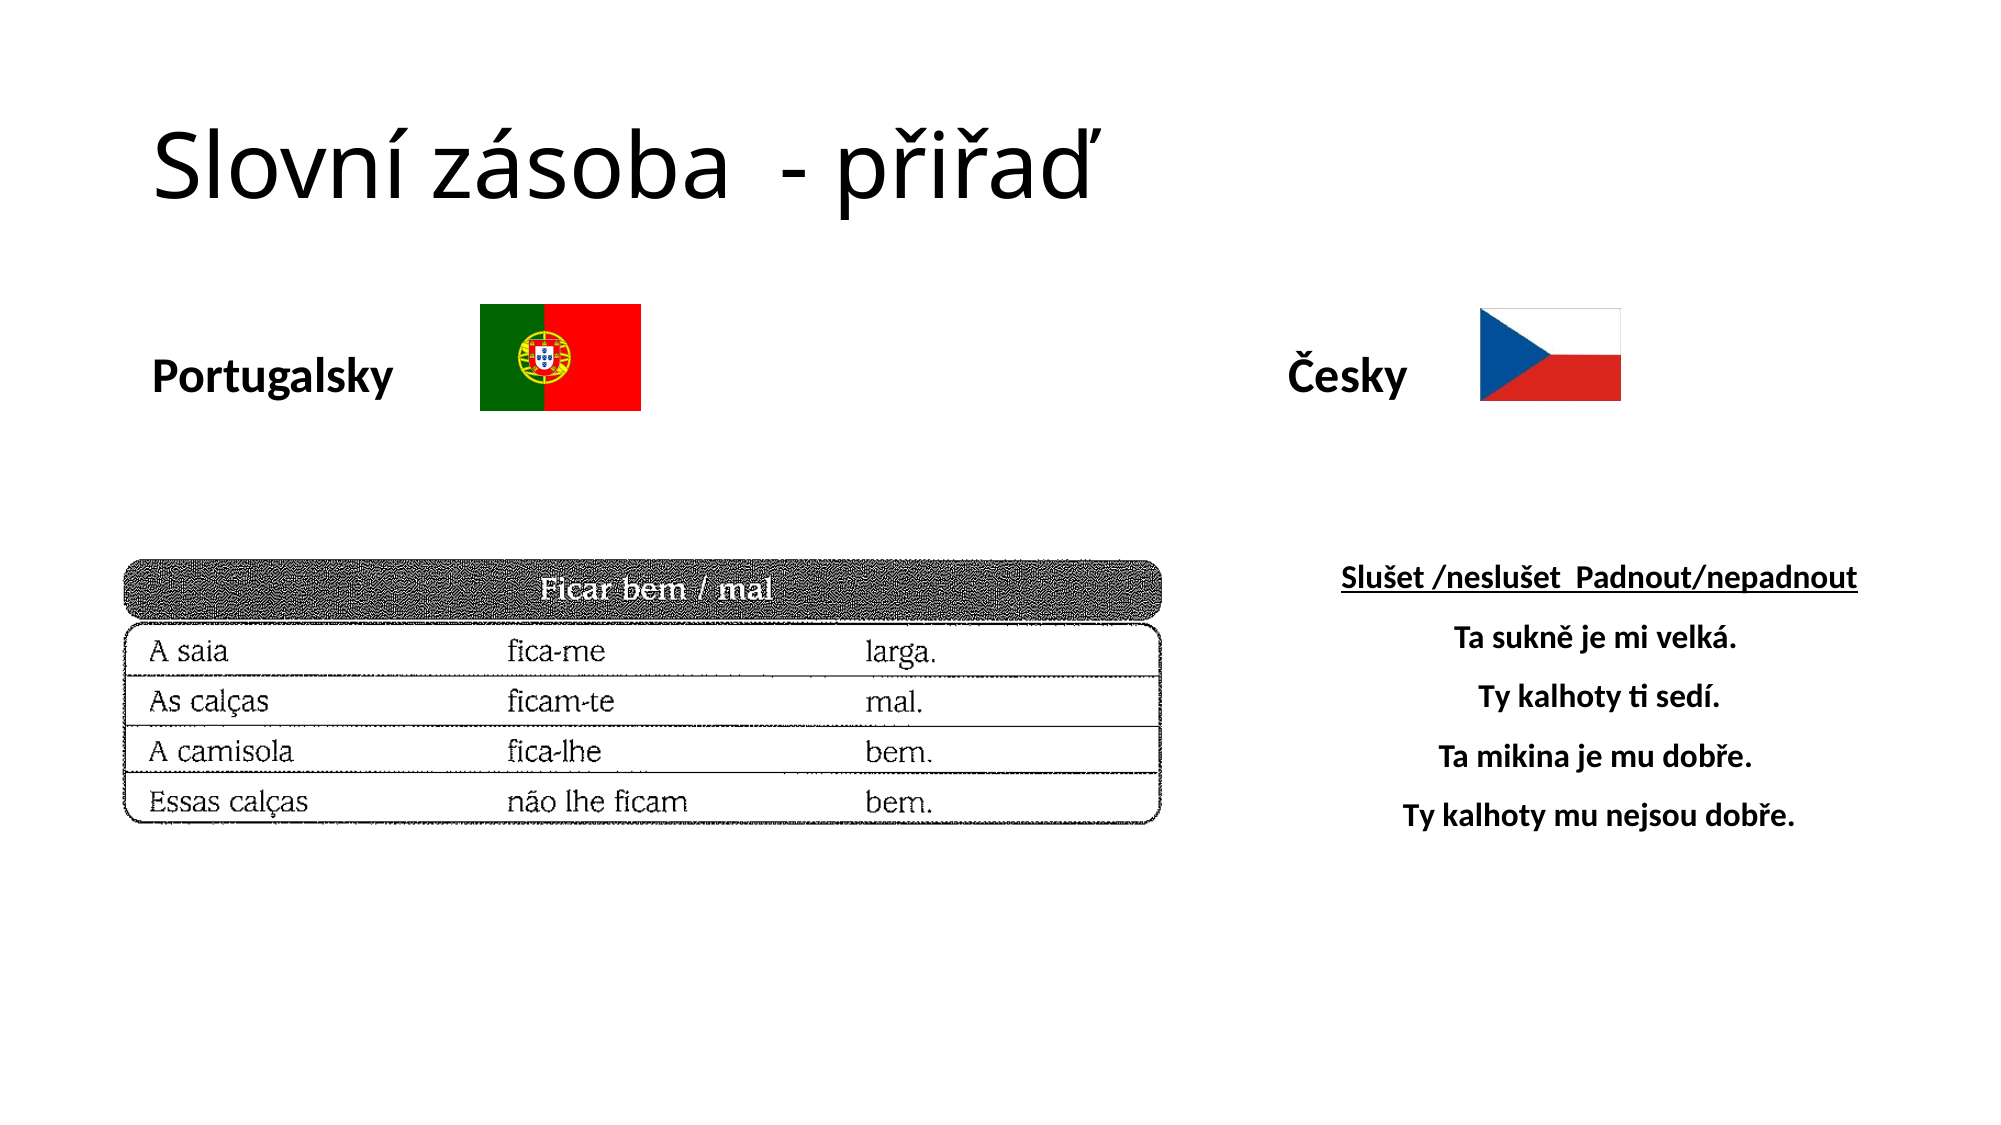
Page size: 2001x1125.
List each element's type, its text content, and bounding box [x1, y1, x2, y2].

picture [48, 545, 1274, 862]
picture [1480, 308, 1621, 401]
title Slovní zásoba - přiřaď [137, 59, 1863, 278]
list Česky [1273, 275, 1863, 411]
text_box Slušet /neslušet Padnout/nepadnout Ta sukně je mi velká. Ty kalhoty ti sedí. Ta mikina je mu dobře. Ty kalhoty mu nejsou dobře. [1274, 545, 1988, 841]
list Portugalsky [137, 275, 984, 411]
picture [480, 304, 641, 411]
